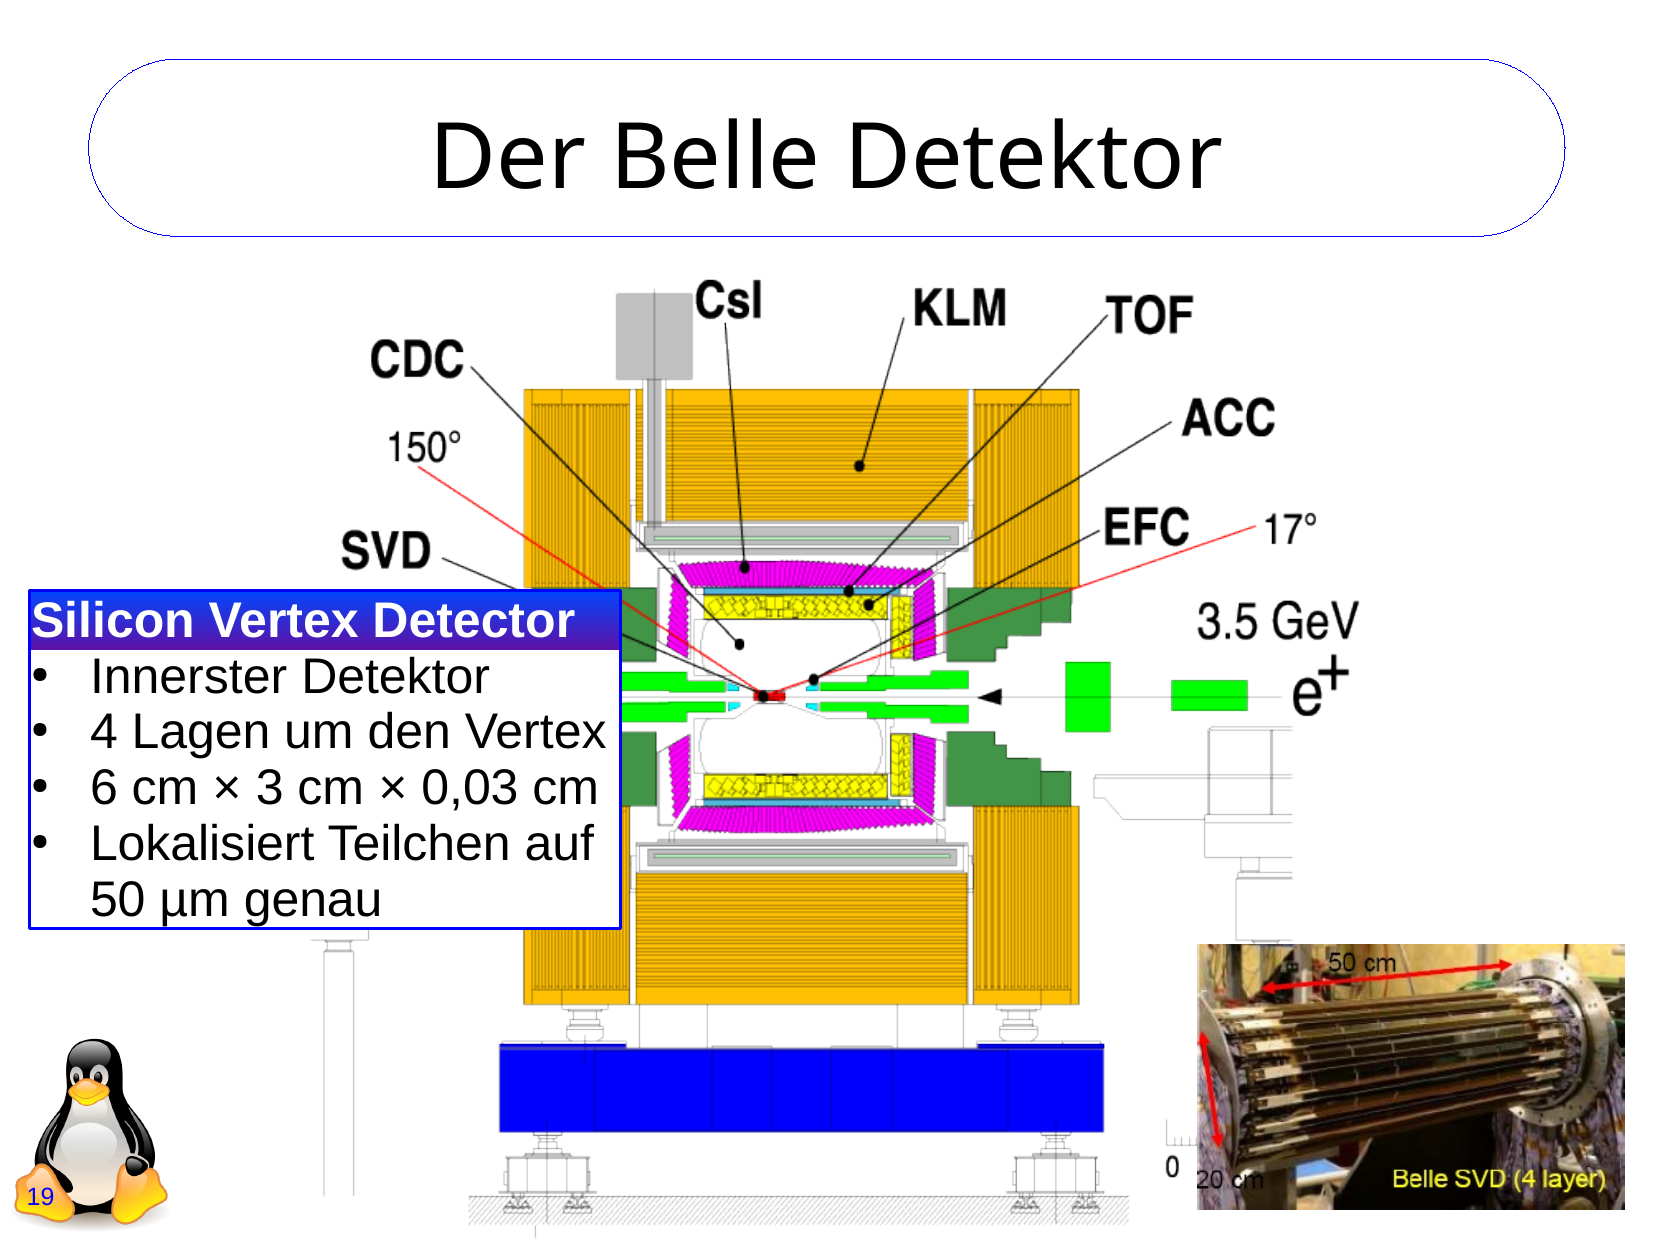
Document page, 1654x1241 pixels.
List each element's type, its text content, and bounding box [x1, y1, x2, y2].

picture [292, 265, 1625, 1239]
title Der Belle Detektor [82, 56, 1571, 250]
text_box Silicon Vertex Detector Innerster Detektor 4 Lagen um den Vertex 6 cm × 3 cm × 0,03 cm Lokalisiert Teilchen auf 50 µm genau [29, 590, 621, 929]
picture [2, 1030, 178, 1241]
